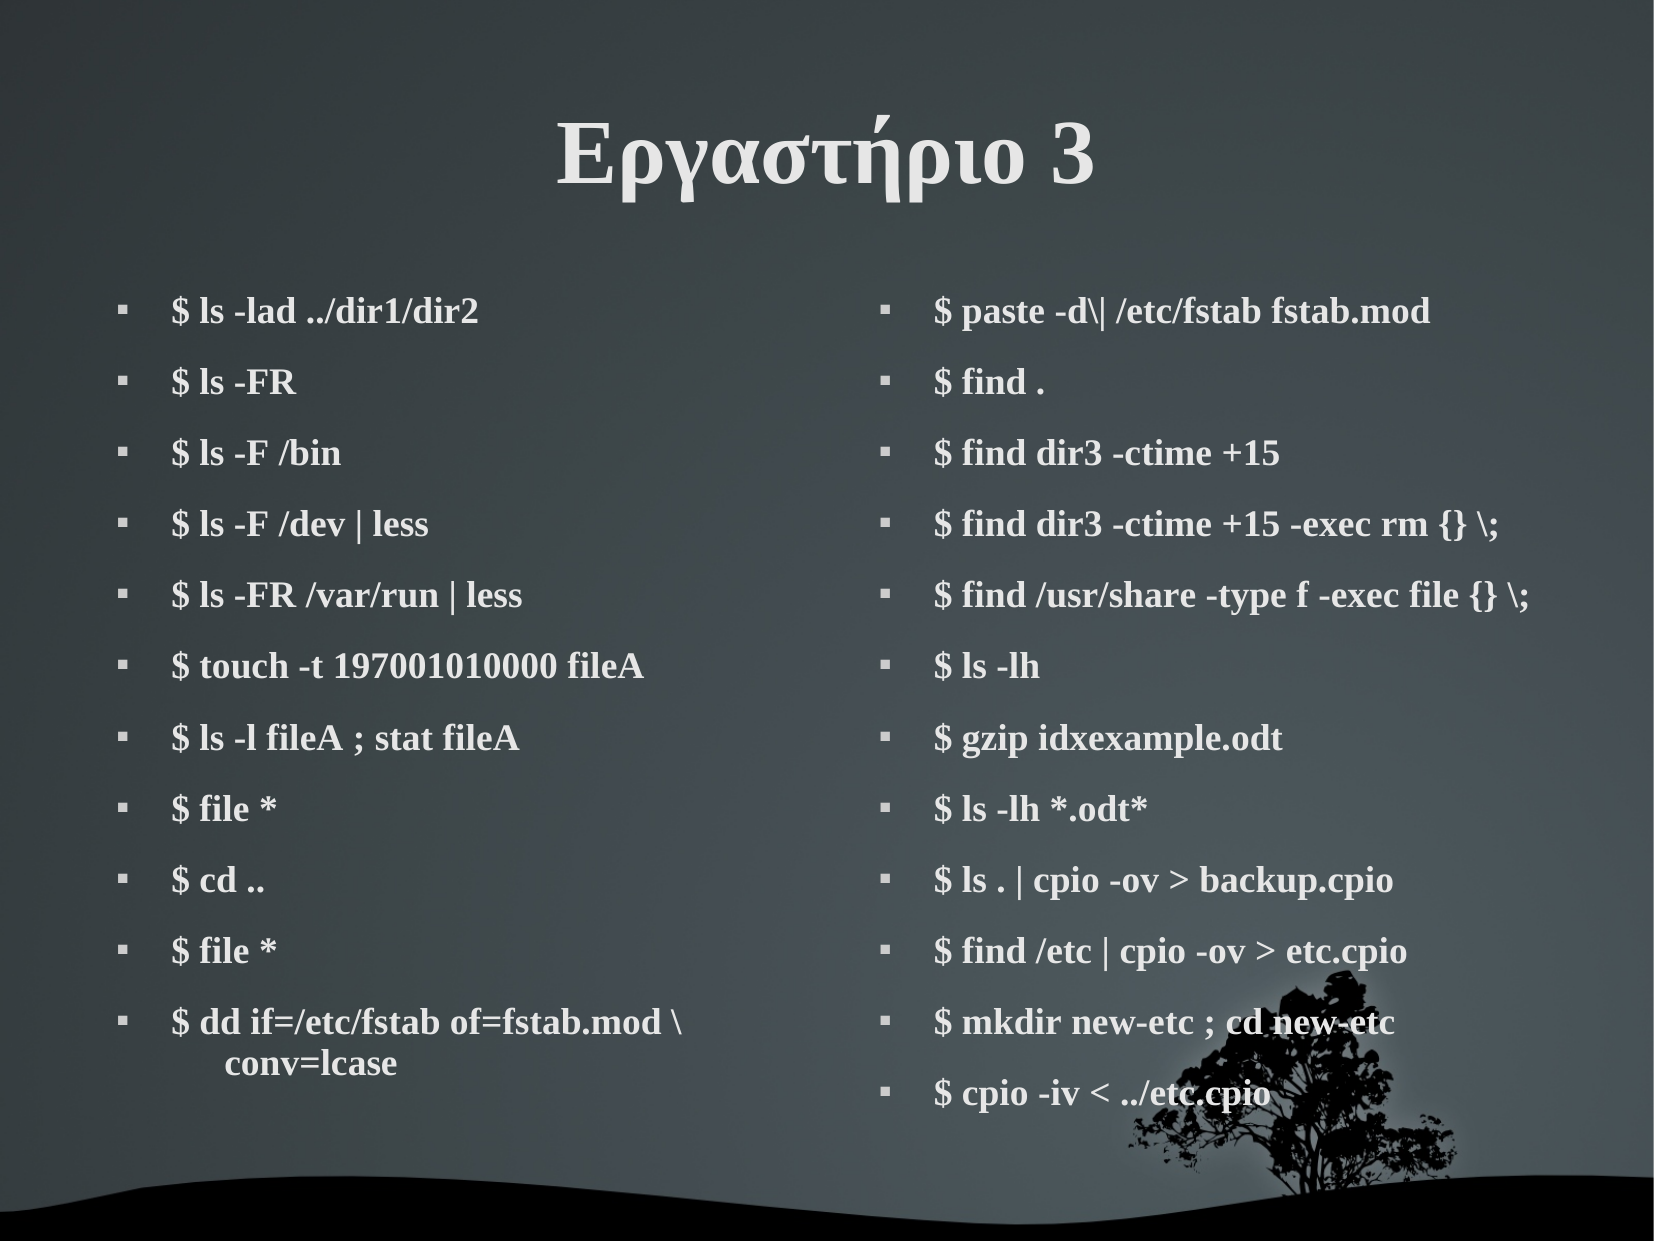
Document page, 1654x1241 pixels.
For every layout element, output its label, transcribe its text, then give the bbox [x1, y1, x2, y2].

list $ ls -lad ../dir1/dir2 $ ls -FR $ ls -F /bin $ ls -F /dev | less $ ls -FR /var/run | less $ touch -t 197001010000 fileA $ ls -l fileA ; stat fileA $ file * $ cd .. $ file * $ dd if=/etc/fstab of=fstab.mod \ conv=lcase [82, 290, 809, 1241]
picture [0, 0, 1654, 1241]
title Εργαστήριο 3 [82, 49, 1571, 257]
list $ paste -d\| /etc/fstab fstab.mod $ find . $ find dir3 -ctime +15 $ find dir3 -ctime +15 -exec rm {} \; $ find /usr/share -type f -exec file {} \; $ ls -lh $ gzip idxexample.odt $ ls -lh *.odt* $ ls . | cpio -ov > backup.cpio $ find /etc | cpio -ov > etc.cpio $ mkdir new-etc ; cd new-etc $ cpio -iv < ../etc.cpio [845, 290, 1572, 1204]
